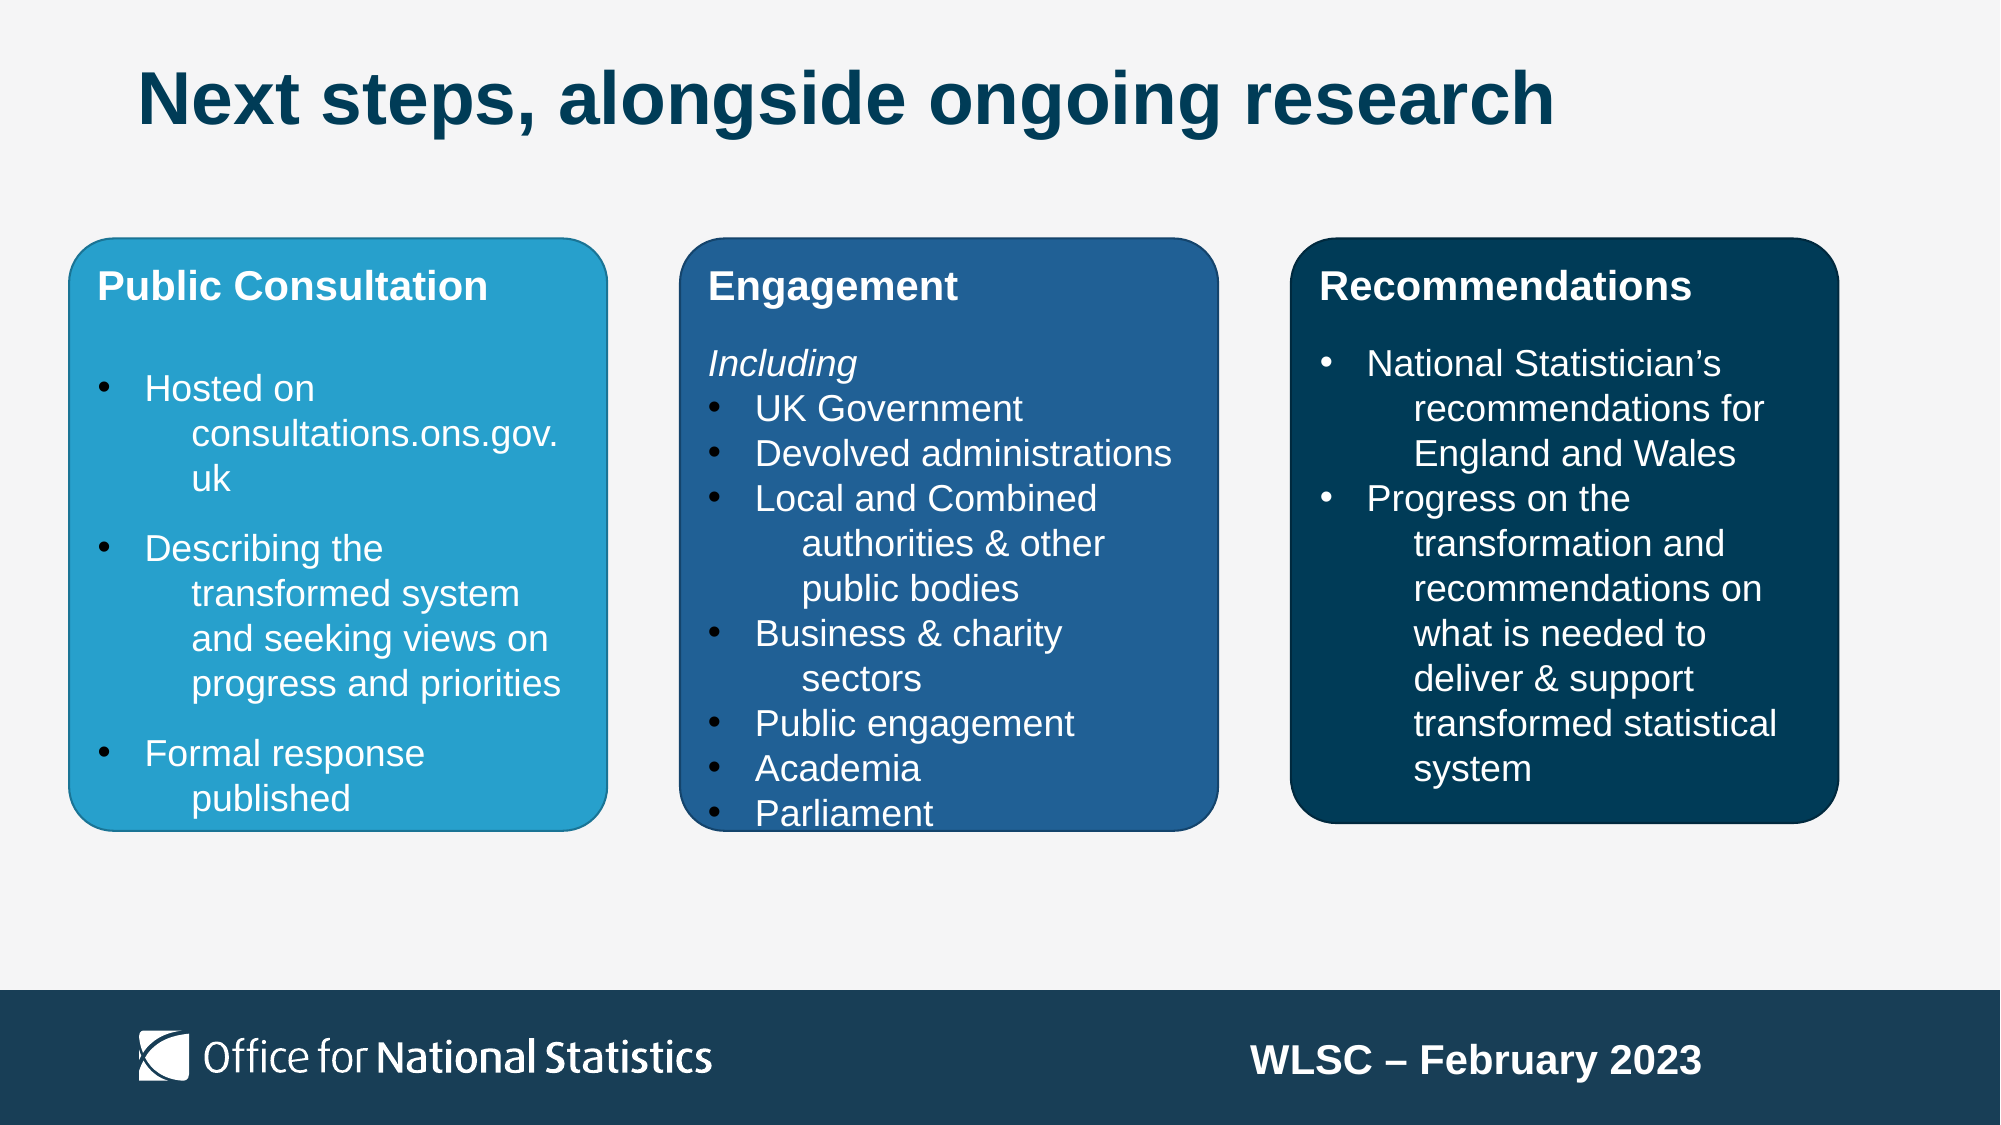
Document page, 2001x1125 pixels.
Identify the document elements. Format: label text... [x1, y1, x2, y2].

title Next steps, alongside ongoing research [137, 55, 1863, 143]
text_box Public Consultation Hosted on consultations.ons.gov.uk Describing the transformed system and seeking views on progress and priorities Formal response published [69, 238, 608, 831]
text_box WLSC – February 2023 [1235, 1025, 1866, 1086]
text_box Engagement Including UK Government Devolved administrations Local and Combined authorities & other public bodies Business & charity sectors Public engagement Academia Parliament [680, 238, 1219, 831]
text_box Recommendations National Statistician’s recommendations for England and Wales Progress on the transformation and recommendations on what is needed to deliver & support transformed statistical system [1290, 238, 1839, 823]
